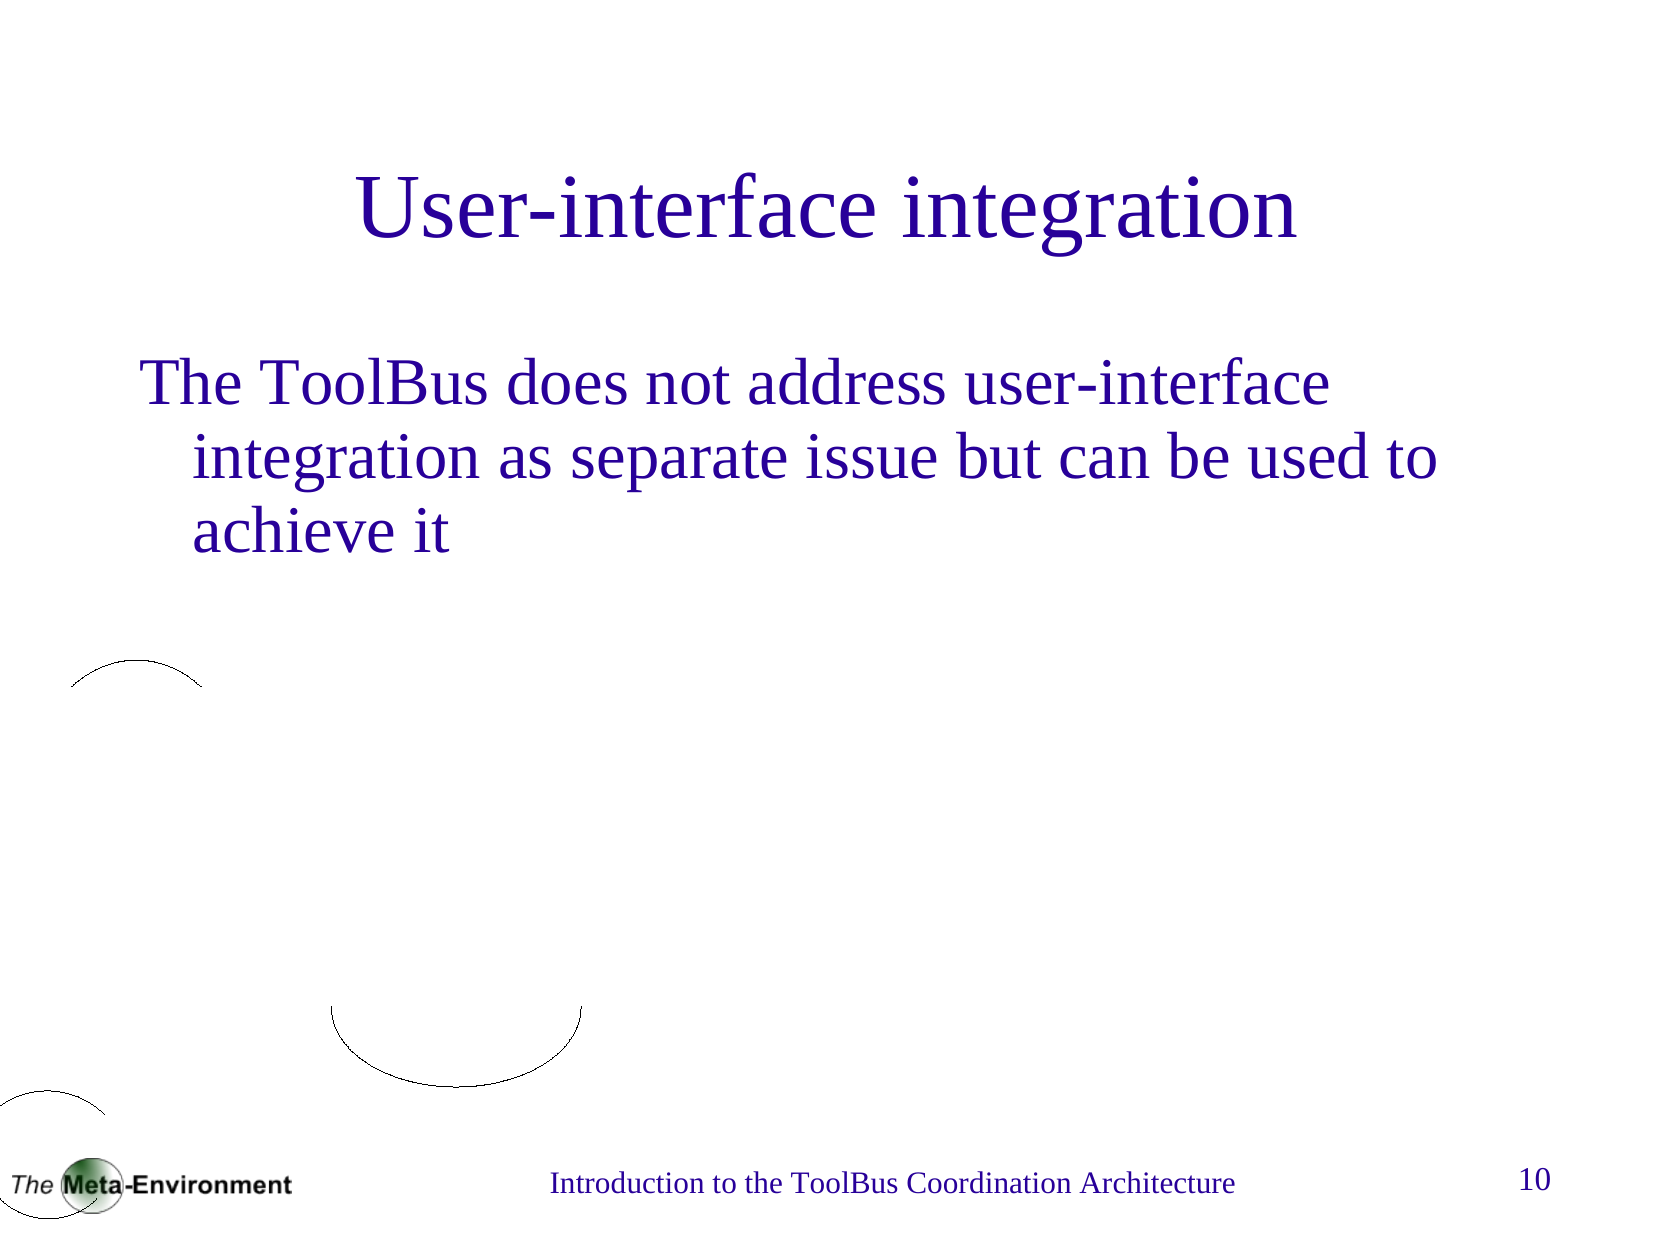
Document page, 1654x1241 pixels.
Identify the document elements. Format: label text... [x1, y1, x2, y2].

picture [12, 1158, 292, 1214]
list The ToolBus does not address user-interface integration as separate issue but can be used to achieve it [121, 344, 1534, 1127]
title User-interface integration [121, 102, 1534, 311]
